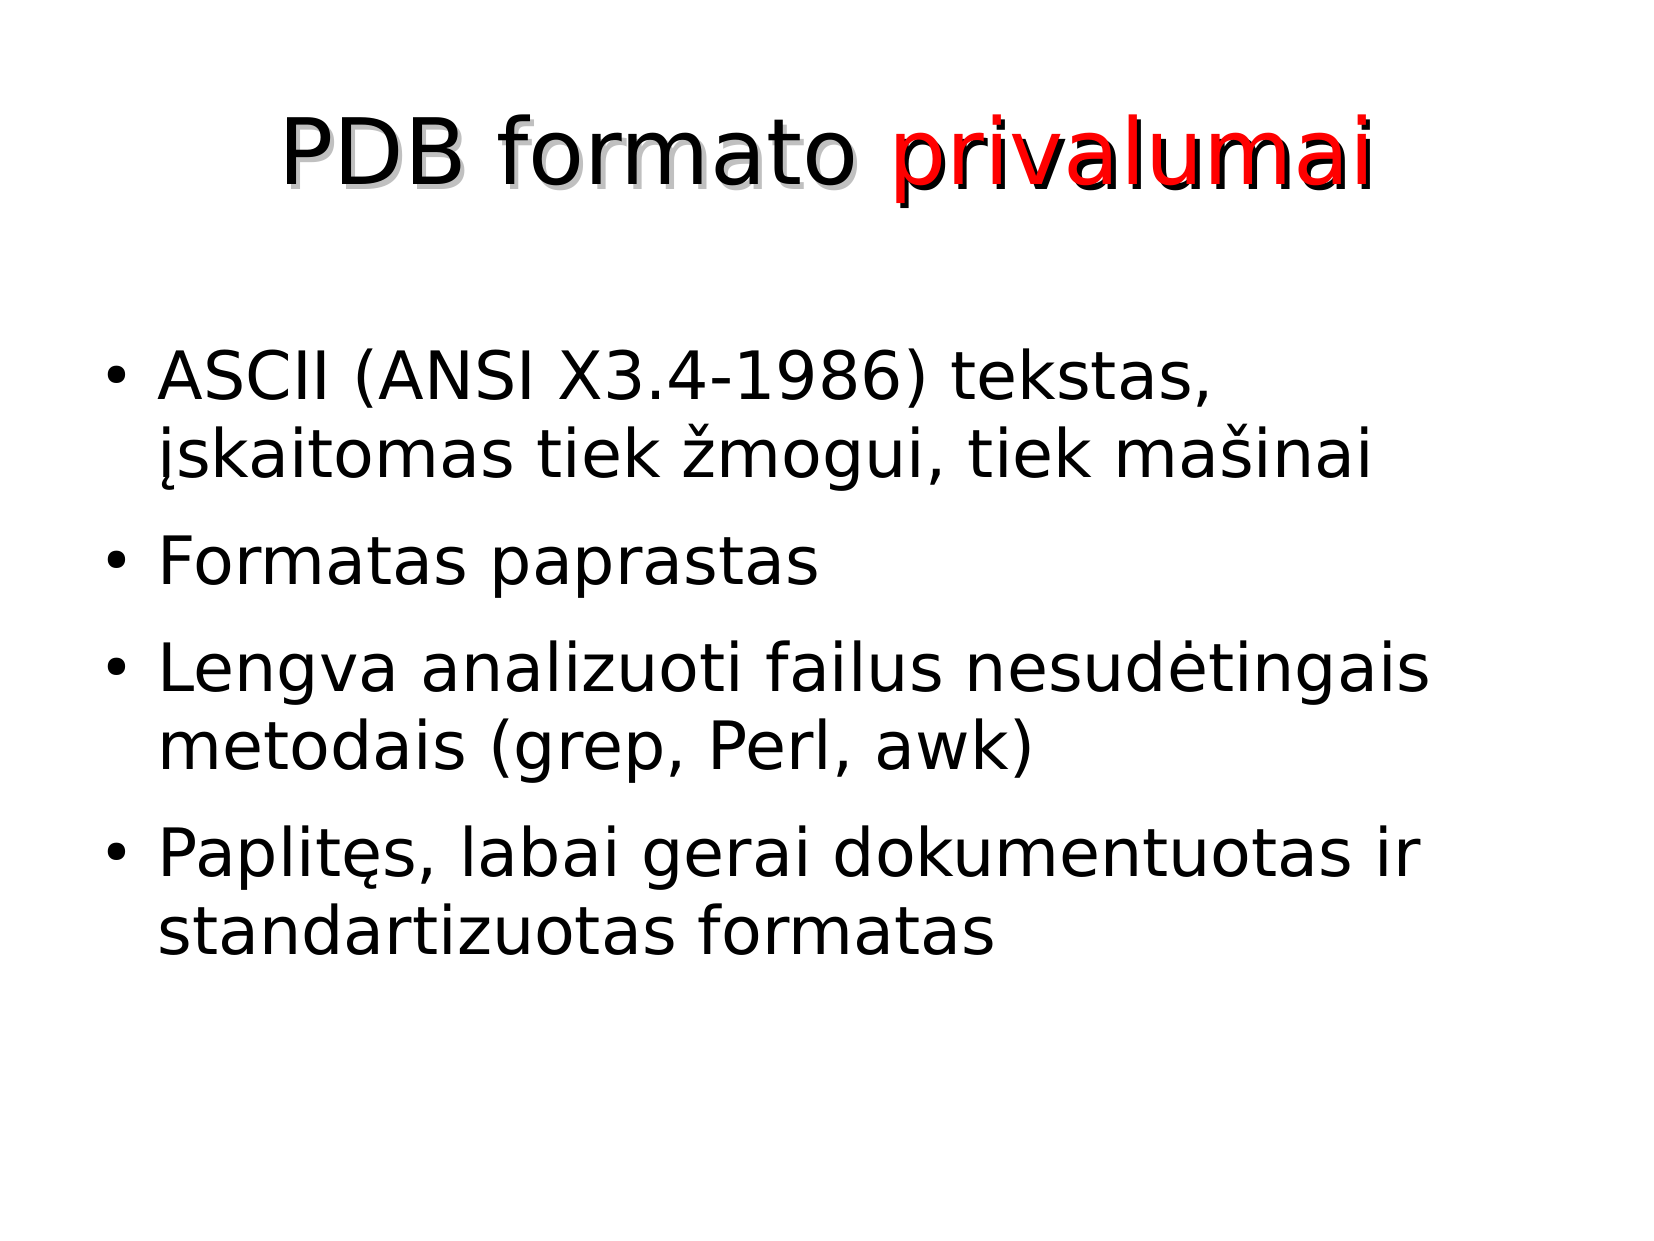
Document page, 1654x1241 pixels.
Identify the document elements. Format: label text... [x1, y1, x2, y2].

list ASCII (ANSI X3.4-1986) tekstas, įskaitomas tiek žmogui, tiek mašinai Formatas paprastas Lengva analizuoti failus nesudėtingais metodais (grep, Perl, awk) Paplitęs, labai gerai dokumentuotas ir standartizuotas formatas [86, 337, 1576, 976]
title PDB formato privalumai [82, 56, 1571, 250]
